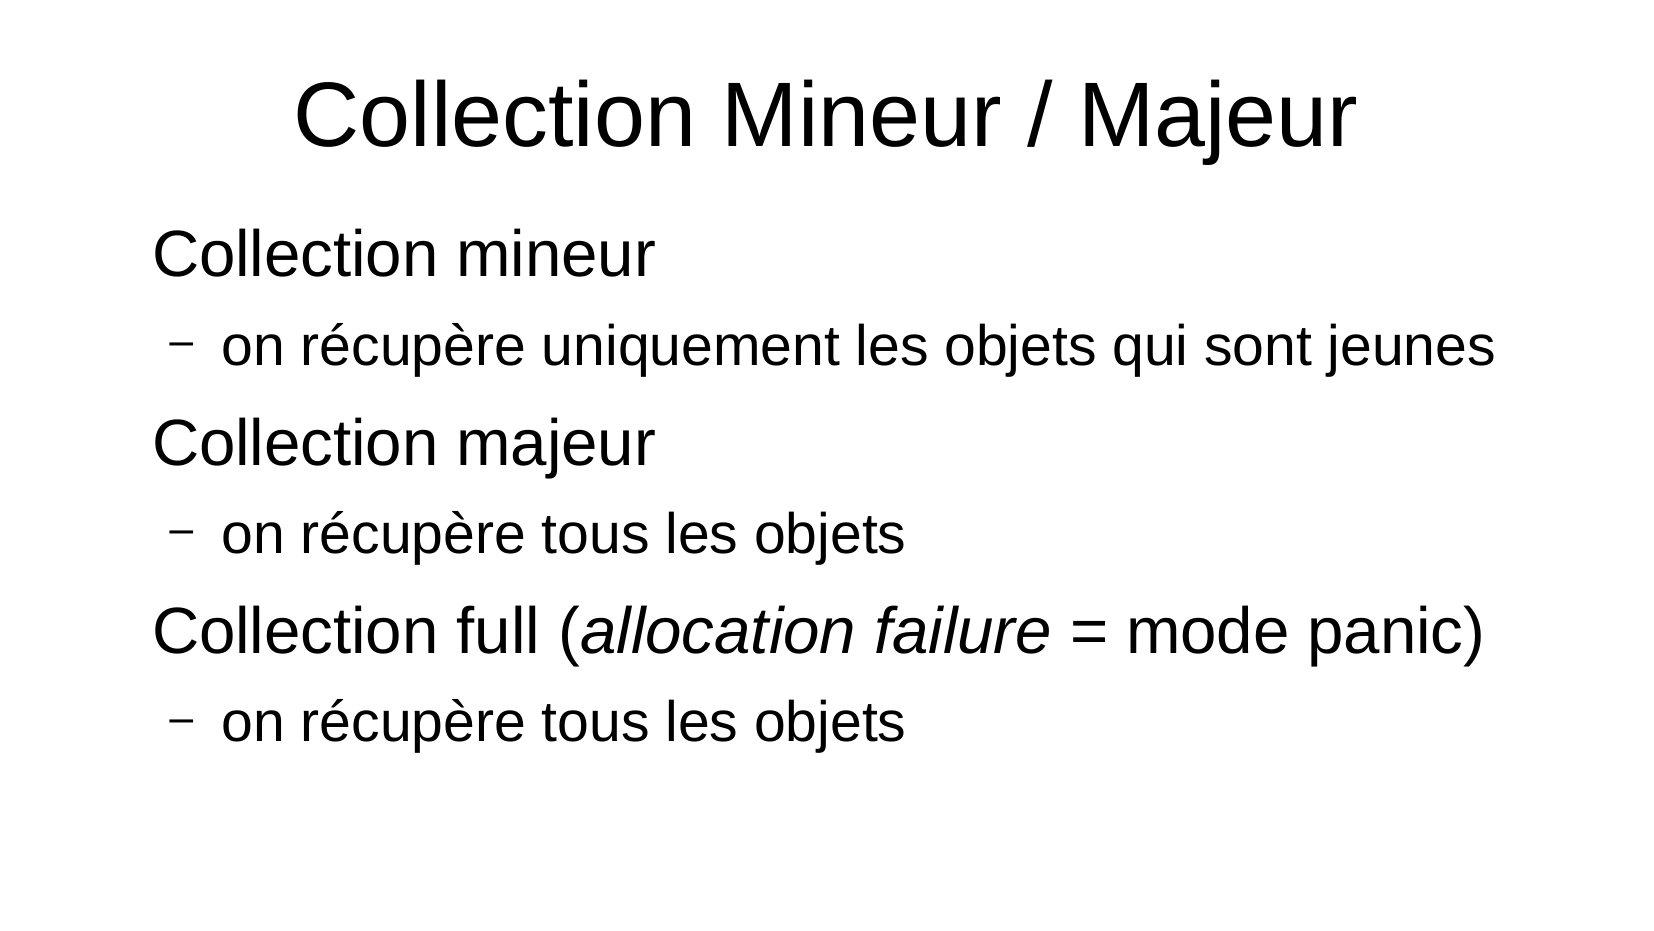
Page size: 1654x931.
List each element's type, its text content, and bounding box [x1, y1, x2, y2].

list Collection mineur on récupère uniquement les objets qui sont jeunes Collection majeur on récupère tous les objets Collection full (allocation failure = mode panic) on récupère tous les objets [82, 217, 1571, 758]
title Collection Mineur / Majeur [82, 37, 1571, 193]
